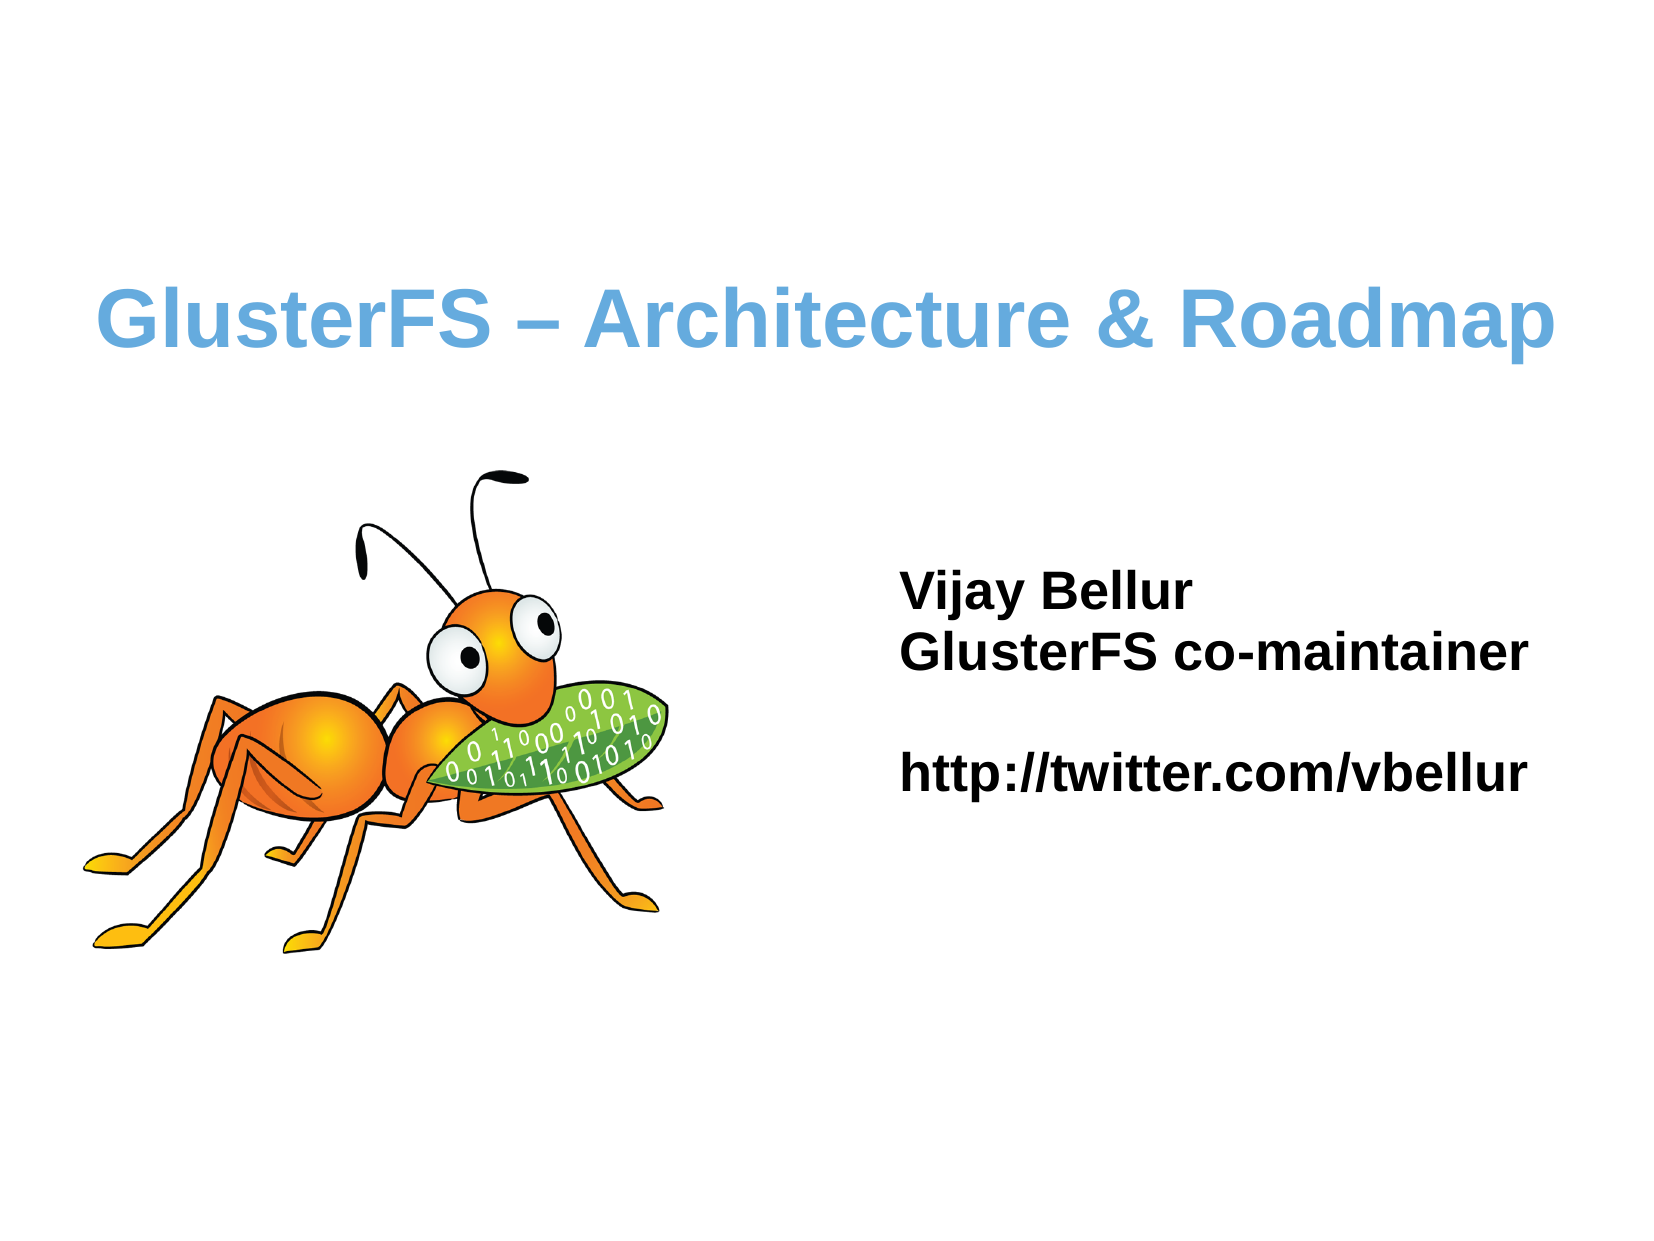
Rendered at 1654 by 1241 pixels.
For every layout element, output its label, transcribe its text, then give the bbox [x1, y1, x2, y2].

subtitle GlusterFS – Architecture & Roadmap [82, 271, 1571, 434]
text_box Vijay Bellur GlusterFS co-maintainer http://twitter.com/vbellur [885, 553, 1591, 932]
picture [75, 464, 676, 961]
